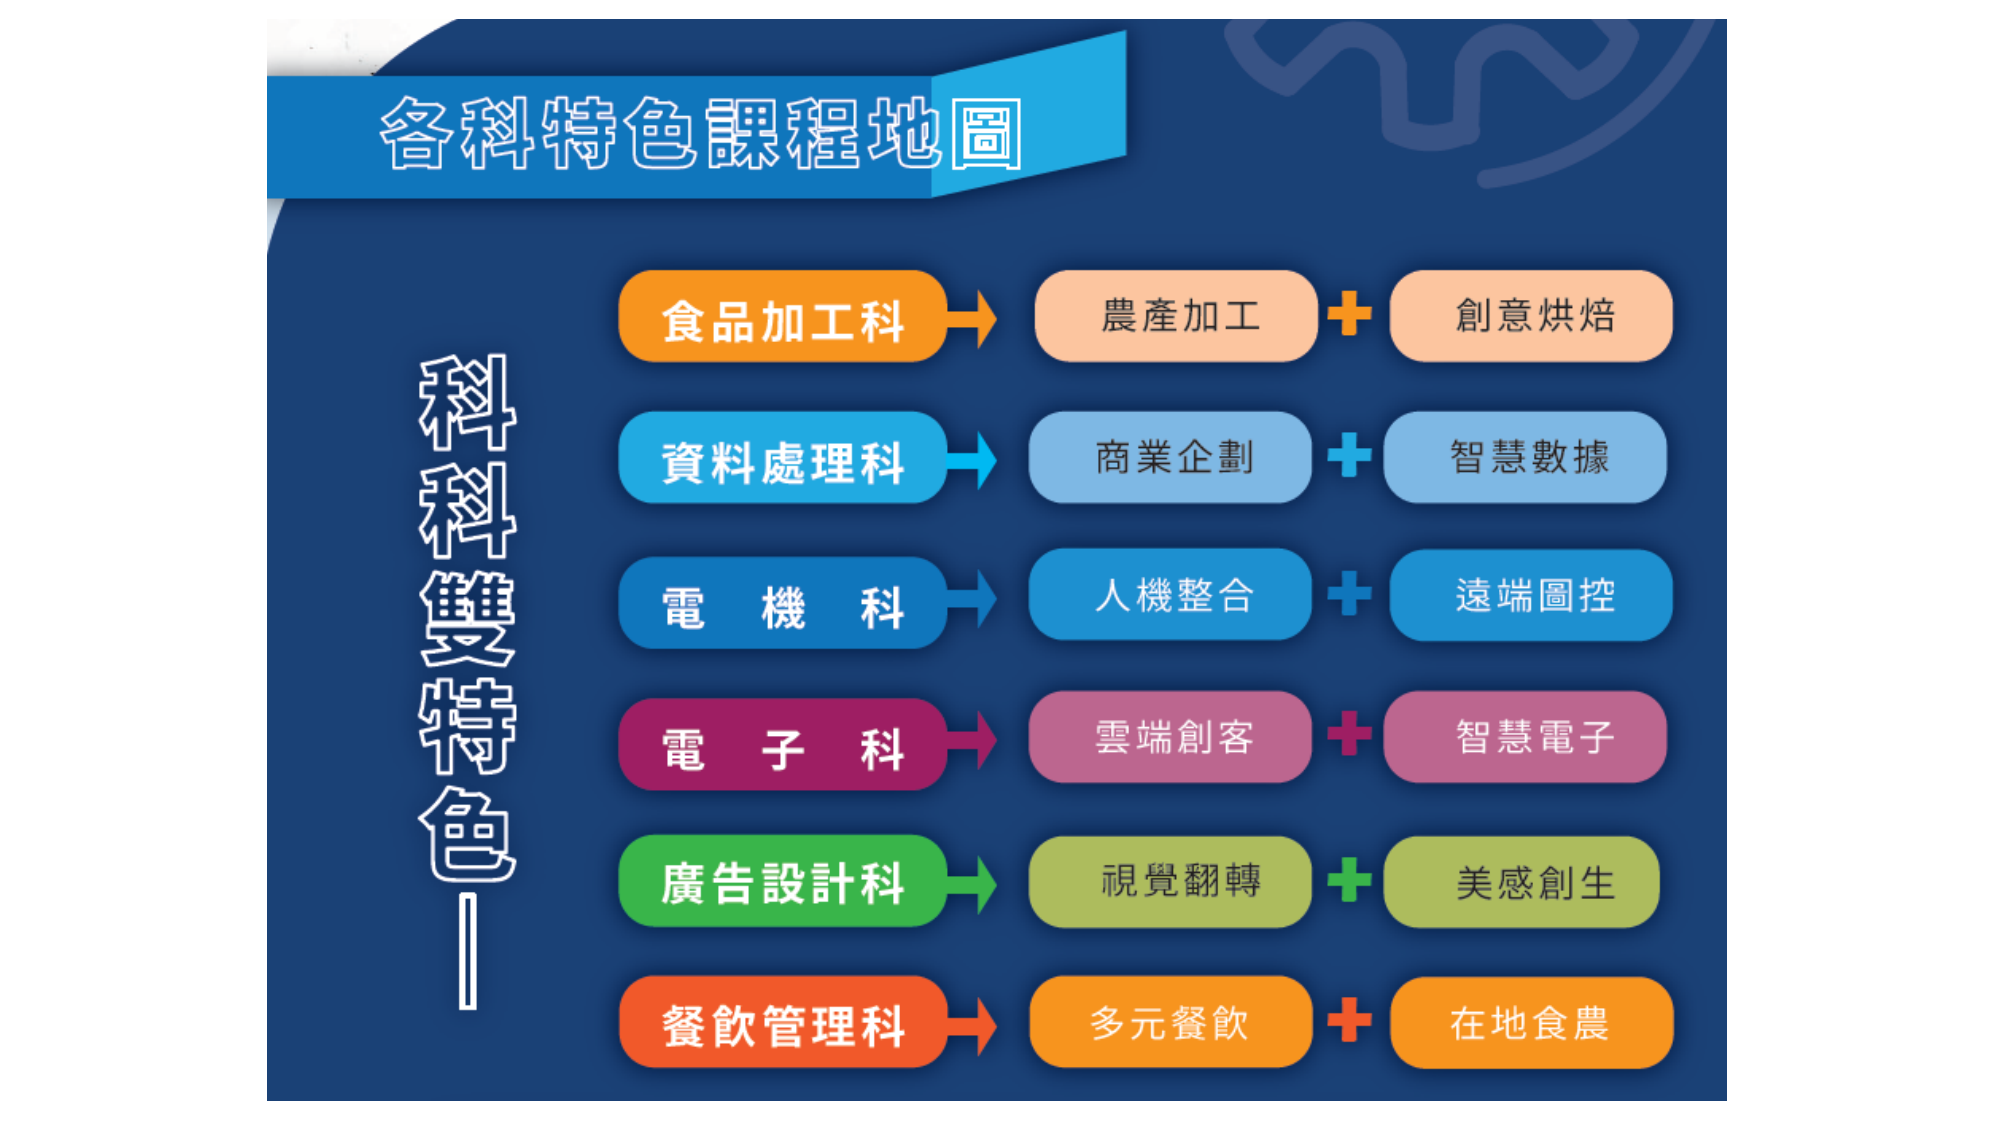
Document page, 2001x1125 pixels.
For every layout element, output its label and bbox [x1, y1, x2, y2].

picture [267, 19, 1727, 1101]
